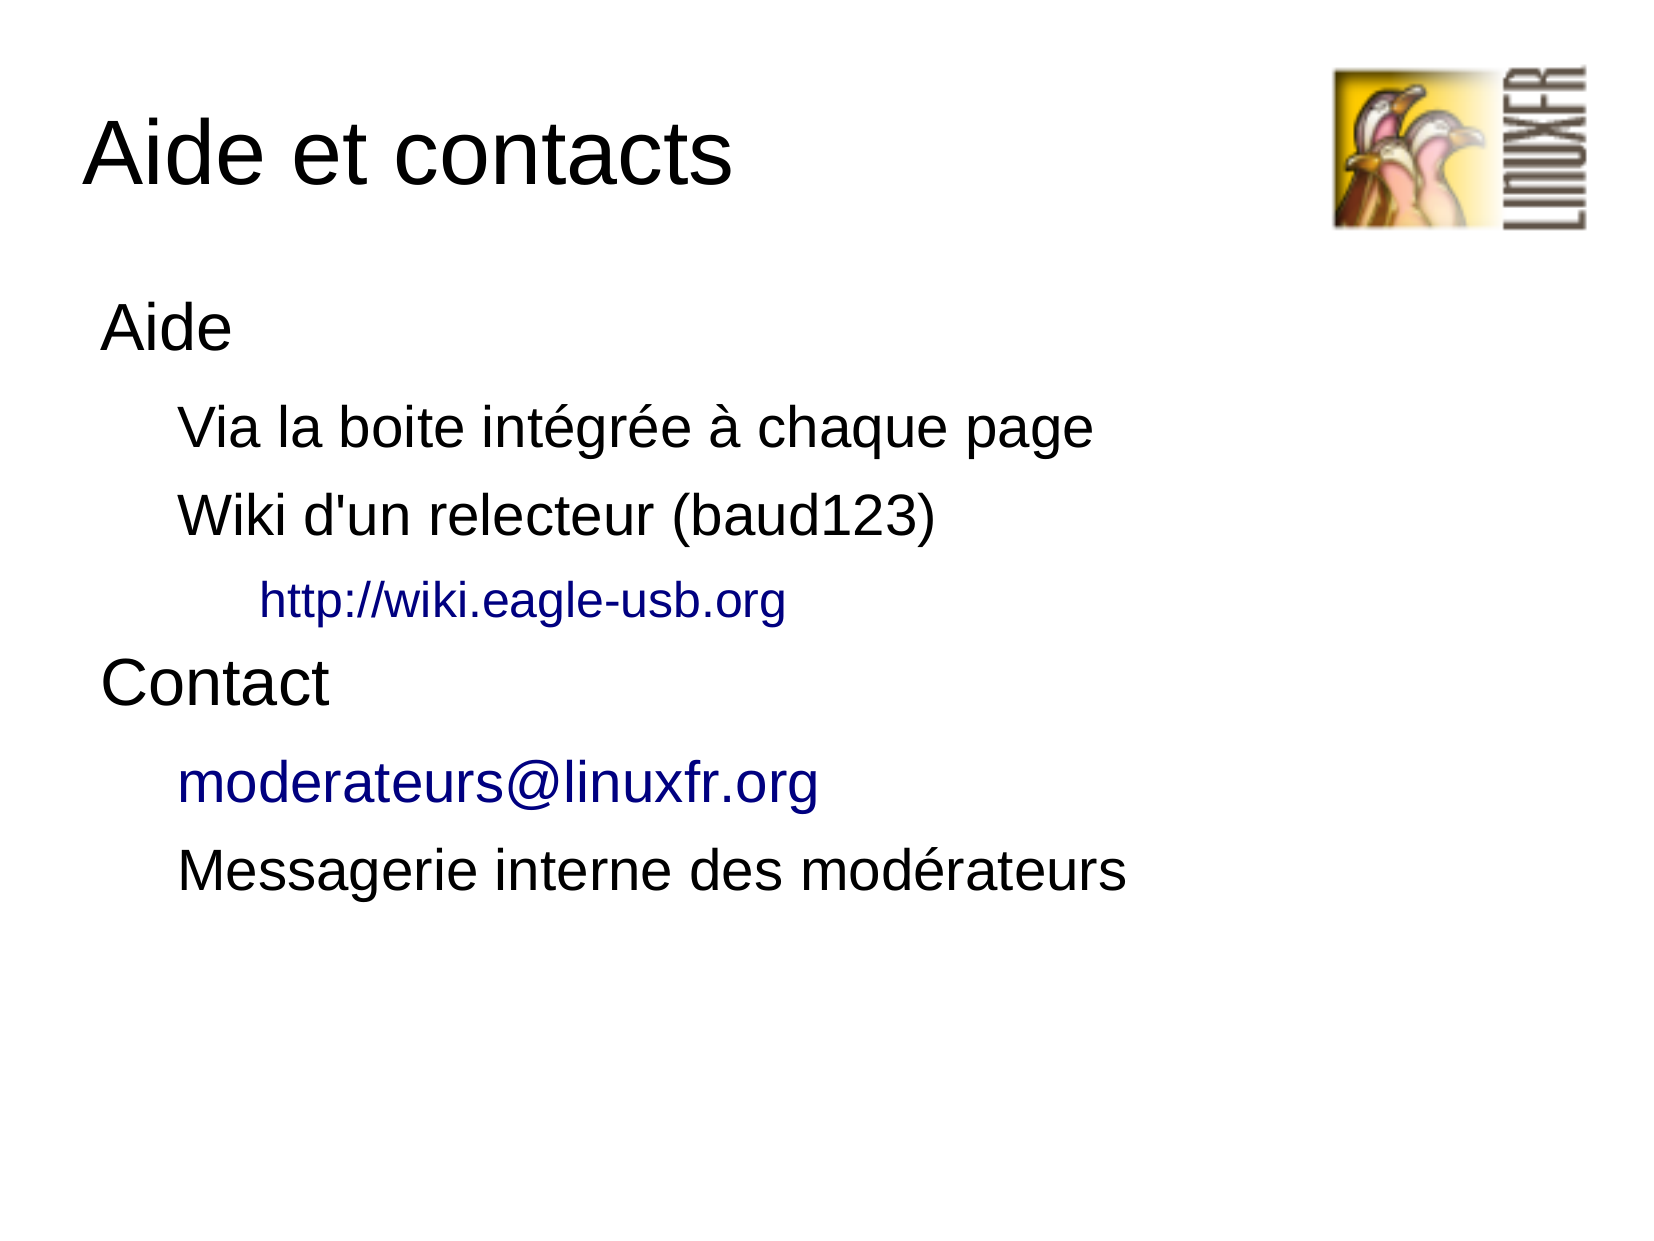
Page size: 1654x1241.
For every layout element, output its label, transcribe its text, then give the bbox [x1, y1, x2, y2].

list Aide Via la boite intégrée à chaque page Wiki d'un relecteur (baud123) http://wiki.eagle-usb.org Contact moderateurs@linuxfr.org Messagerie interne des modérateurs [82, 290, 1571, 1109]
picture [1328, 63, 1595, 237]
title Aide et contacts [82, 49, 1211, 257]
